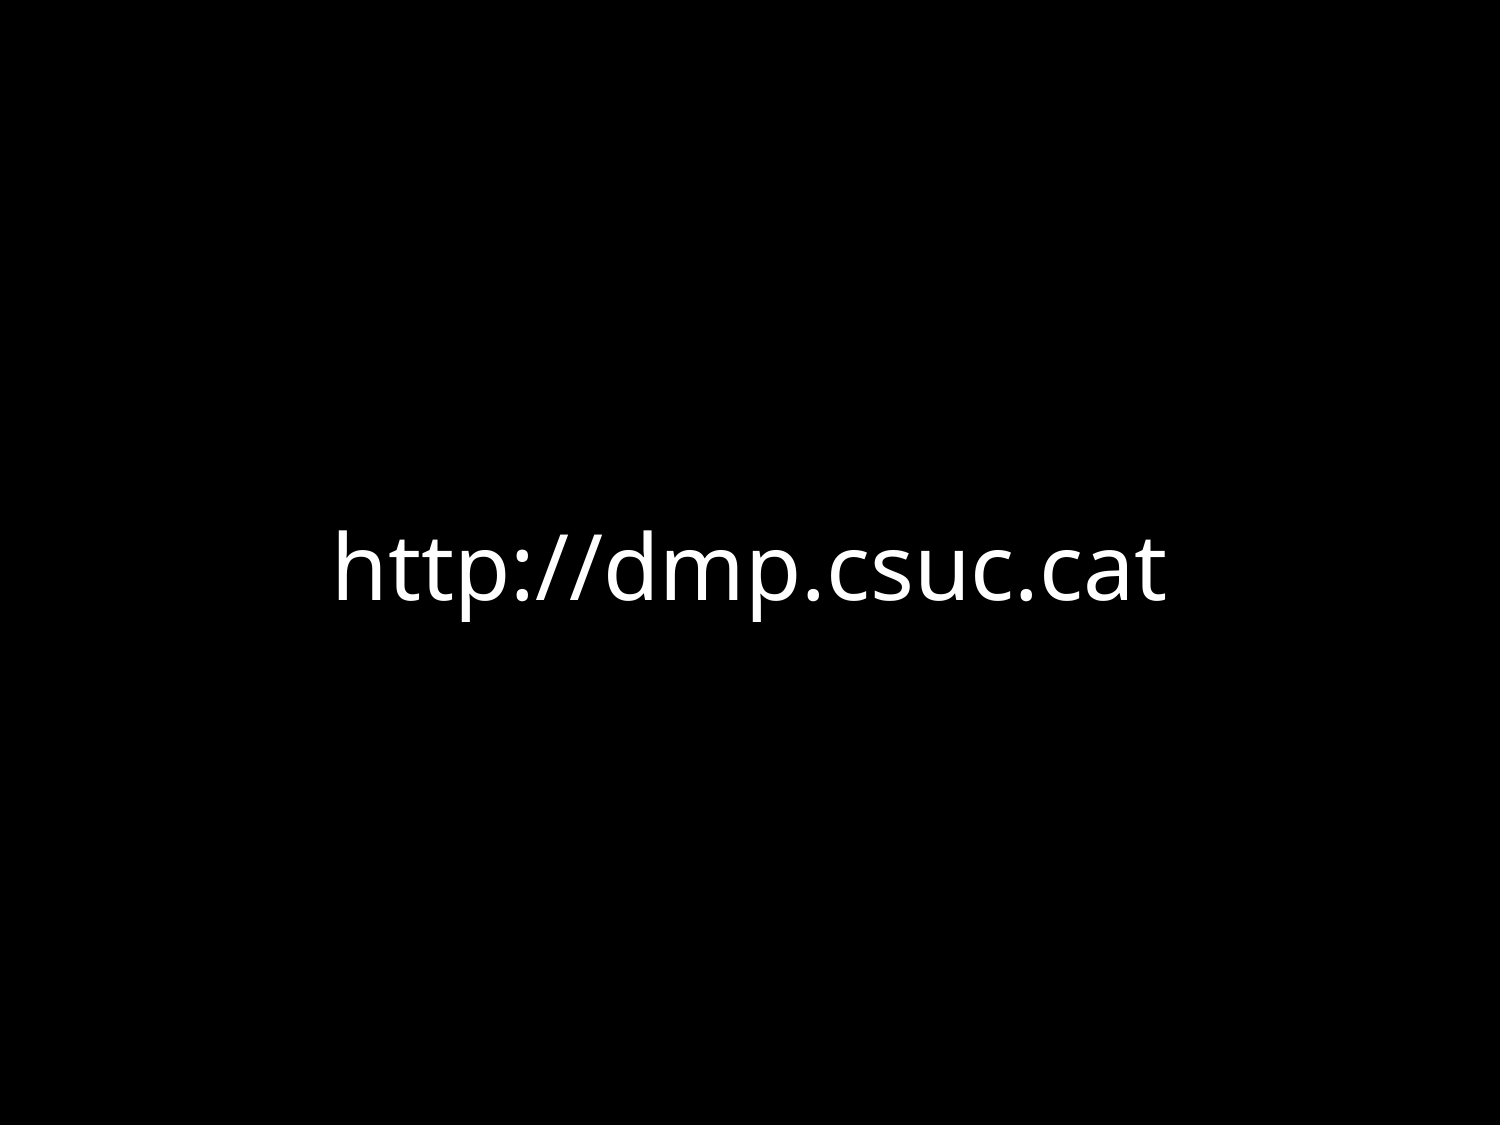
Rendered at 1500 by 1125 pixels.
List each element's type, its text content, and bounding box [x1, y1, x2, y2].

subtitle http://dmp.csuc.cat [109, 112, 1391, 1013]
